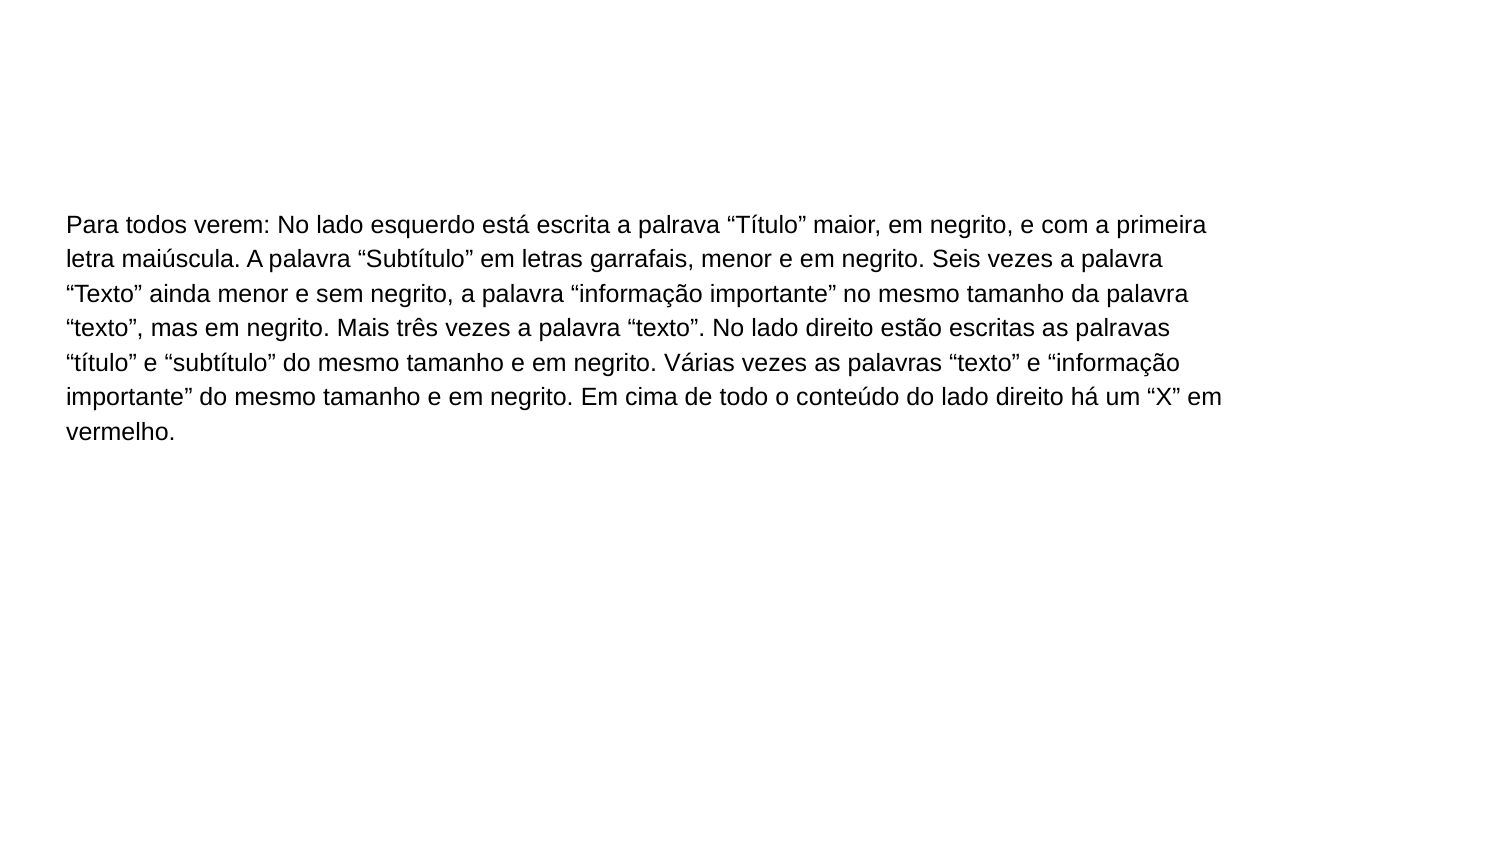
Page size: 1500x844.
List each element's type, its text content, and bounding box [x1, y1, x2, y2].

list Para todos verem: No lado esquerdo está escrita a palrava “Título” maior, em negrito, e com a primeira letra maiúscula. A palavra “Subtítulo” em letras garrafais, menor e em negrito. Seis vezes a palavra “Texto” ainda menor e sem negrito, a palavra “informação importante” no mesmo tamanho da palavra “texto”, mas em negrito. Mais três vezes a palavra “texto”. No lado direito estão escritas as palravas “título” e “subtítulo” do mesmo tamanho e em negrito. Várias vezes as palavras “texto” e “informação importante” do mesmo tamanho e em negrito. Em cima de todo o conteúdo do lado direito há um “X” em vermelho. [51, 189, 1251, 532]
